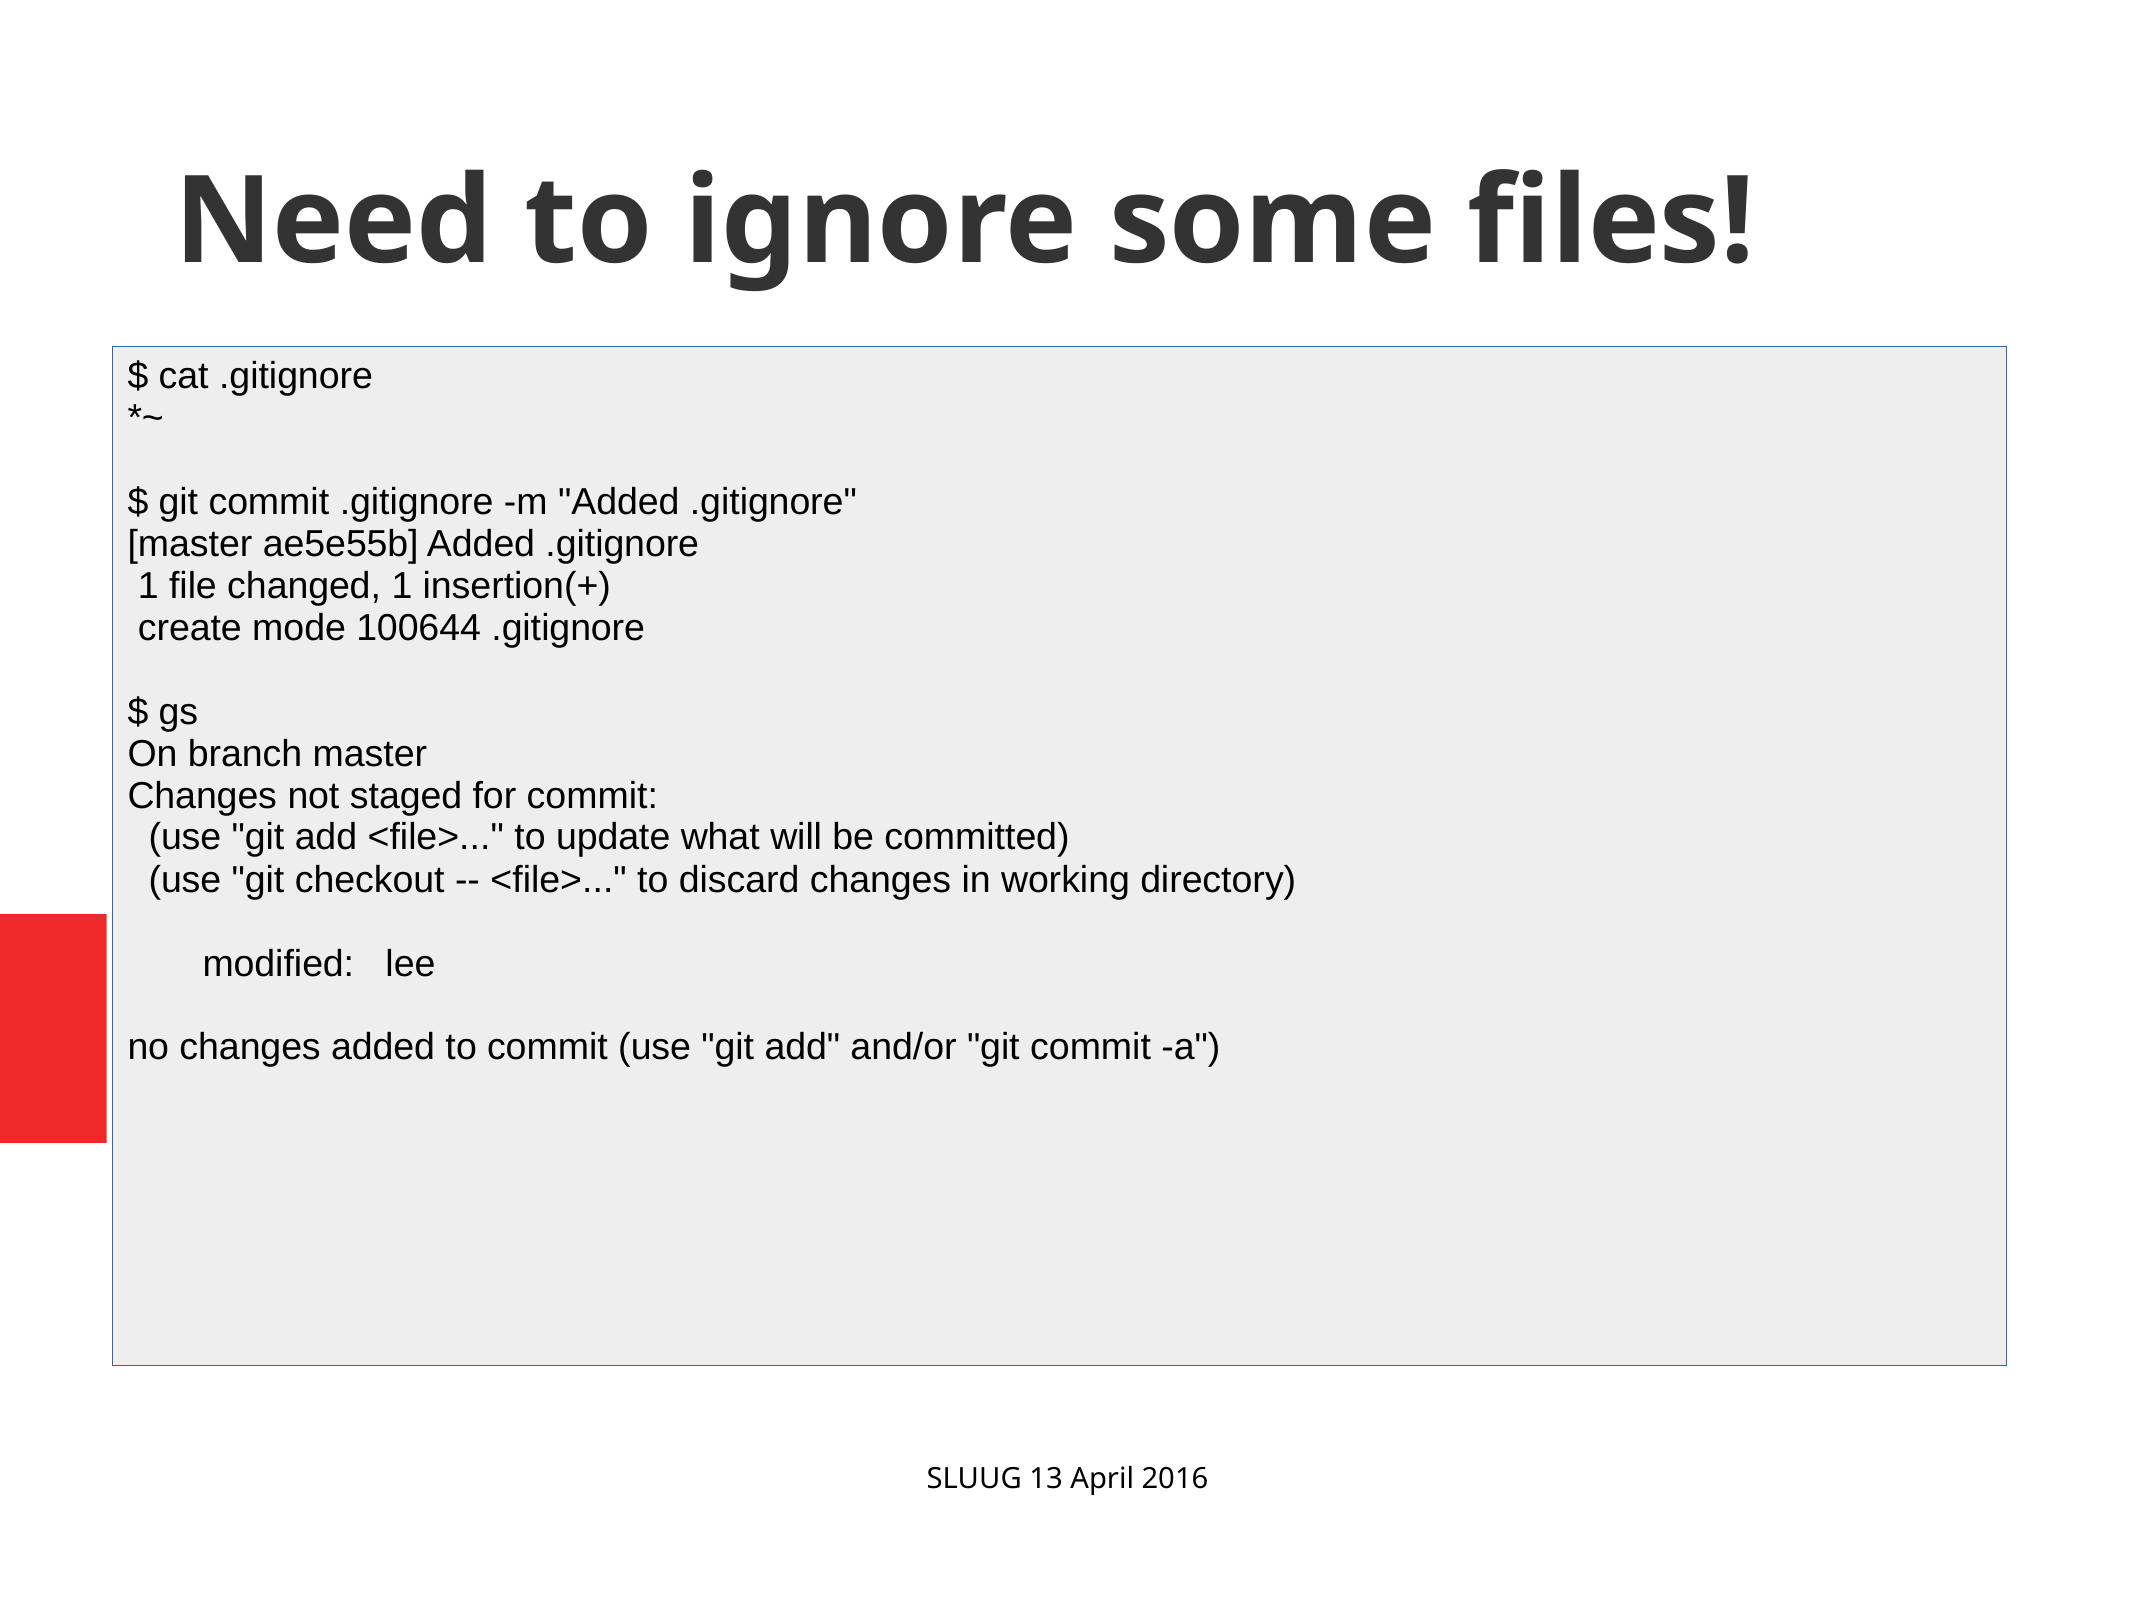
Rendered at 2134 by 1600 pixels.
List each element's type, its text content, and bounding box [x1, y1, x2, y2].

text_box $ cat .gitignore *~ $ git commit .gitignore -m "Added .gitignore" [master ae5e55b] Added .gitignore 1 file changed, 1 insertion(+) create mode 100644 .gitignore $ gs On branch master Changes not staged for commit: (use "git add <file>..." to update what will be committed) (use "git checkout -- <file>..." to discard changes in working directory) modified: lee no changes added to commit (use "git add" and/or "git commit -a") [113, 347, 2007, 1366]
title Need to ignore some files! [174, 62, 1988, 347]
